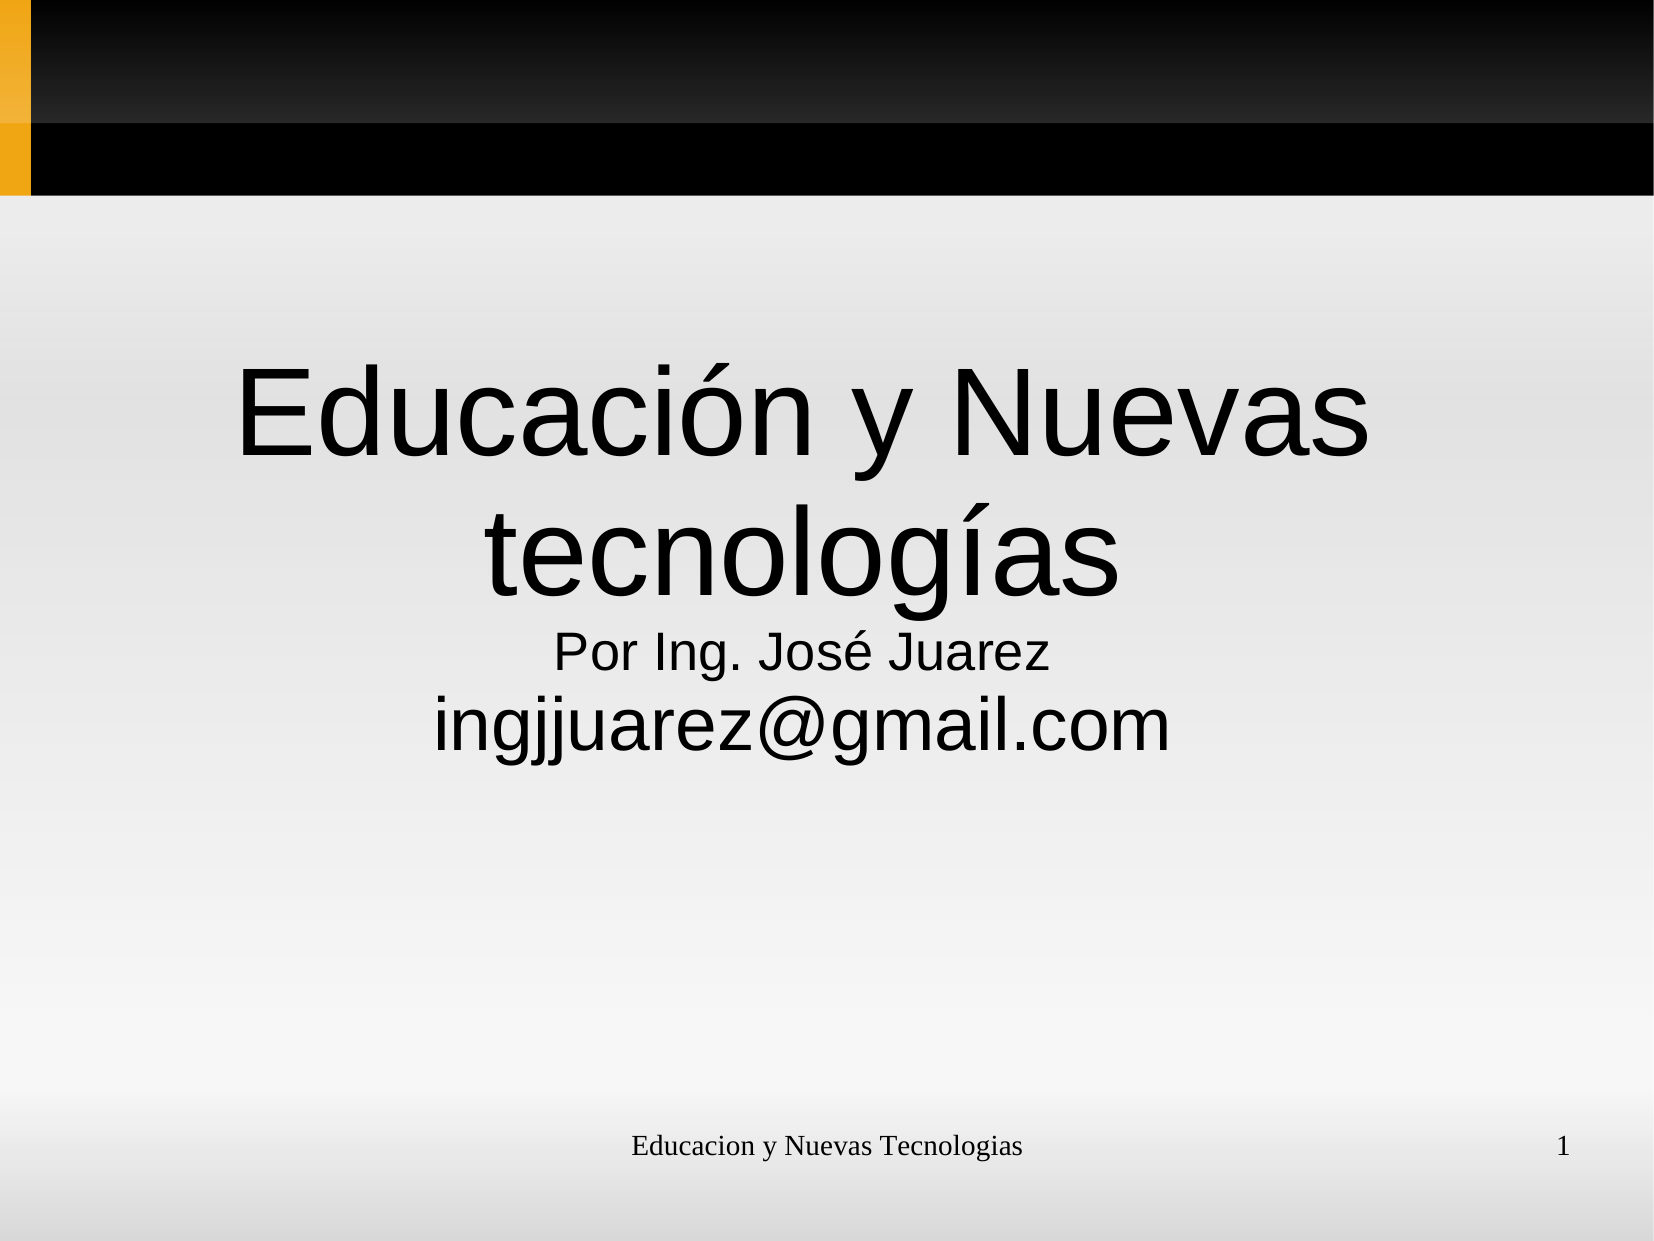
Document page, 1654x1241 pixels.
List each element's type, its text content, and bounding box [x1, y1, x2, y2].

subtitle Educación y Nuevas tecnologías Por Ing. José Juarez ingjjuarez@gmail.com [59, 0, 1548, 1109]
picture [0, 0, 1654, 1241]
